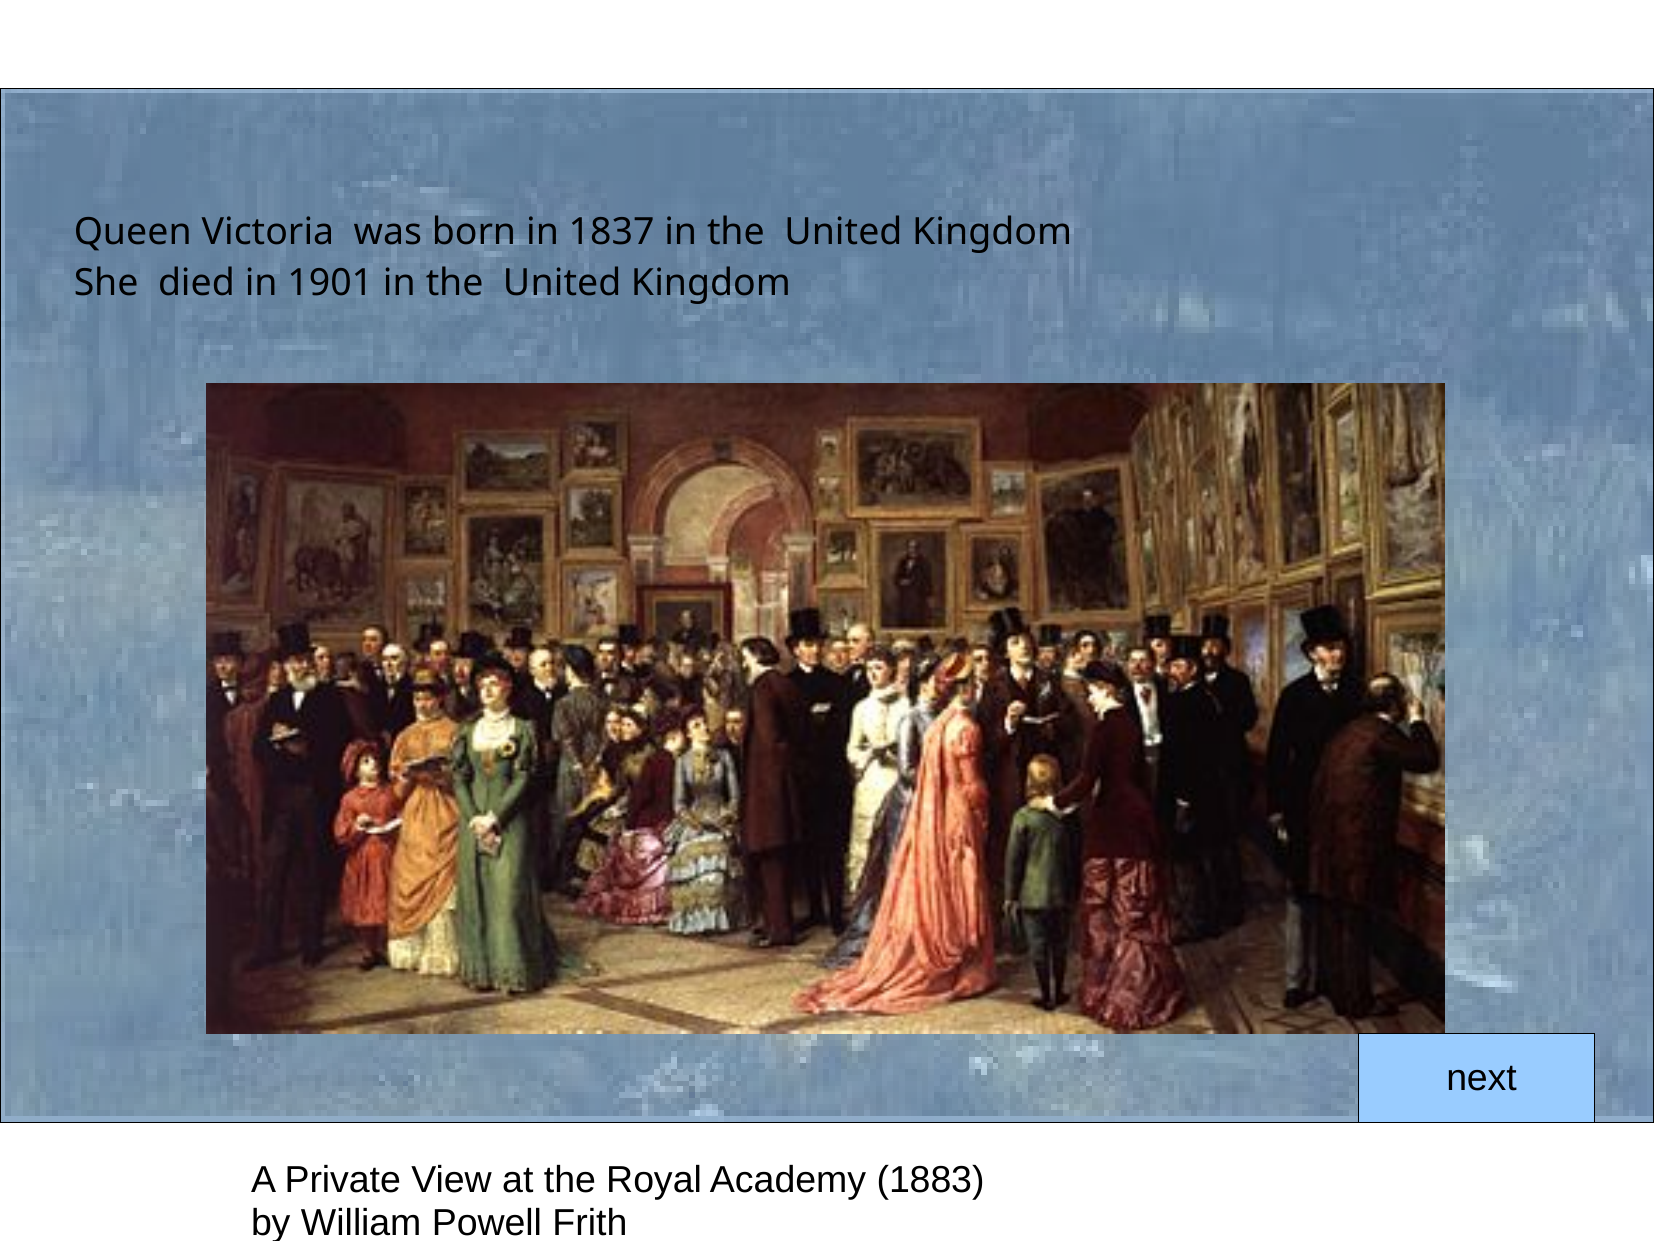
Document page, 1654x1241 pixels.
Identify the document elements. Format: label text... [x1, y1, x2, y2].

picture [206, 383, 1445, 1034]
text_box A Private View at the Royal Academy (1883) by William Powell Frith [236, 1151, 1384, 1241]
text_box next [1358, 1033, 1595, 1123]
text_box Queen Victoria was born in 1837 in the United Kingdom She died in 1901 in the United Kingdom [59, 104, 1506, 509]
text_box [0, 88, 1654, 1123]
